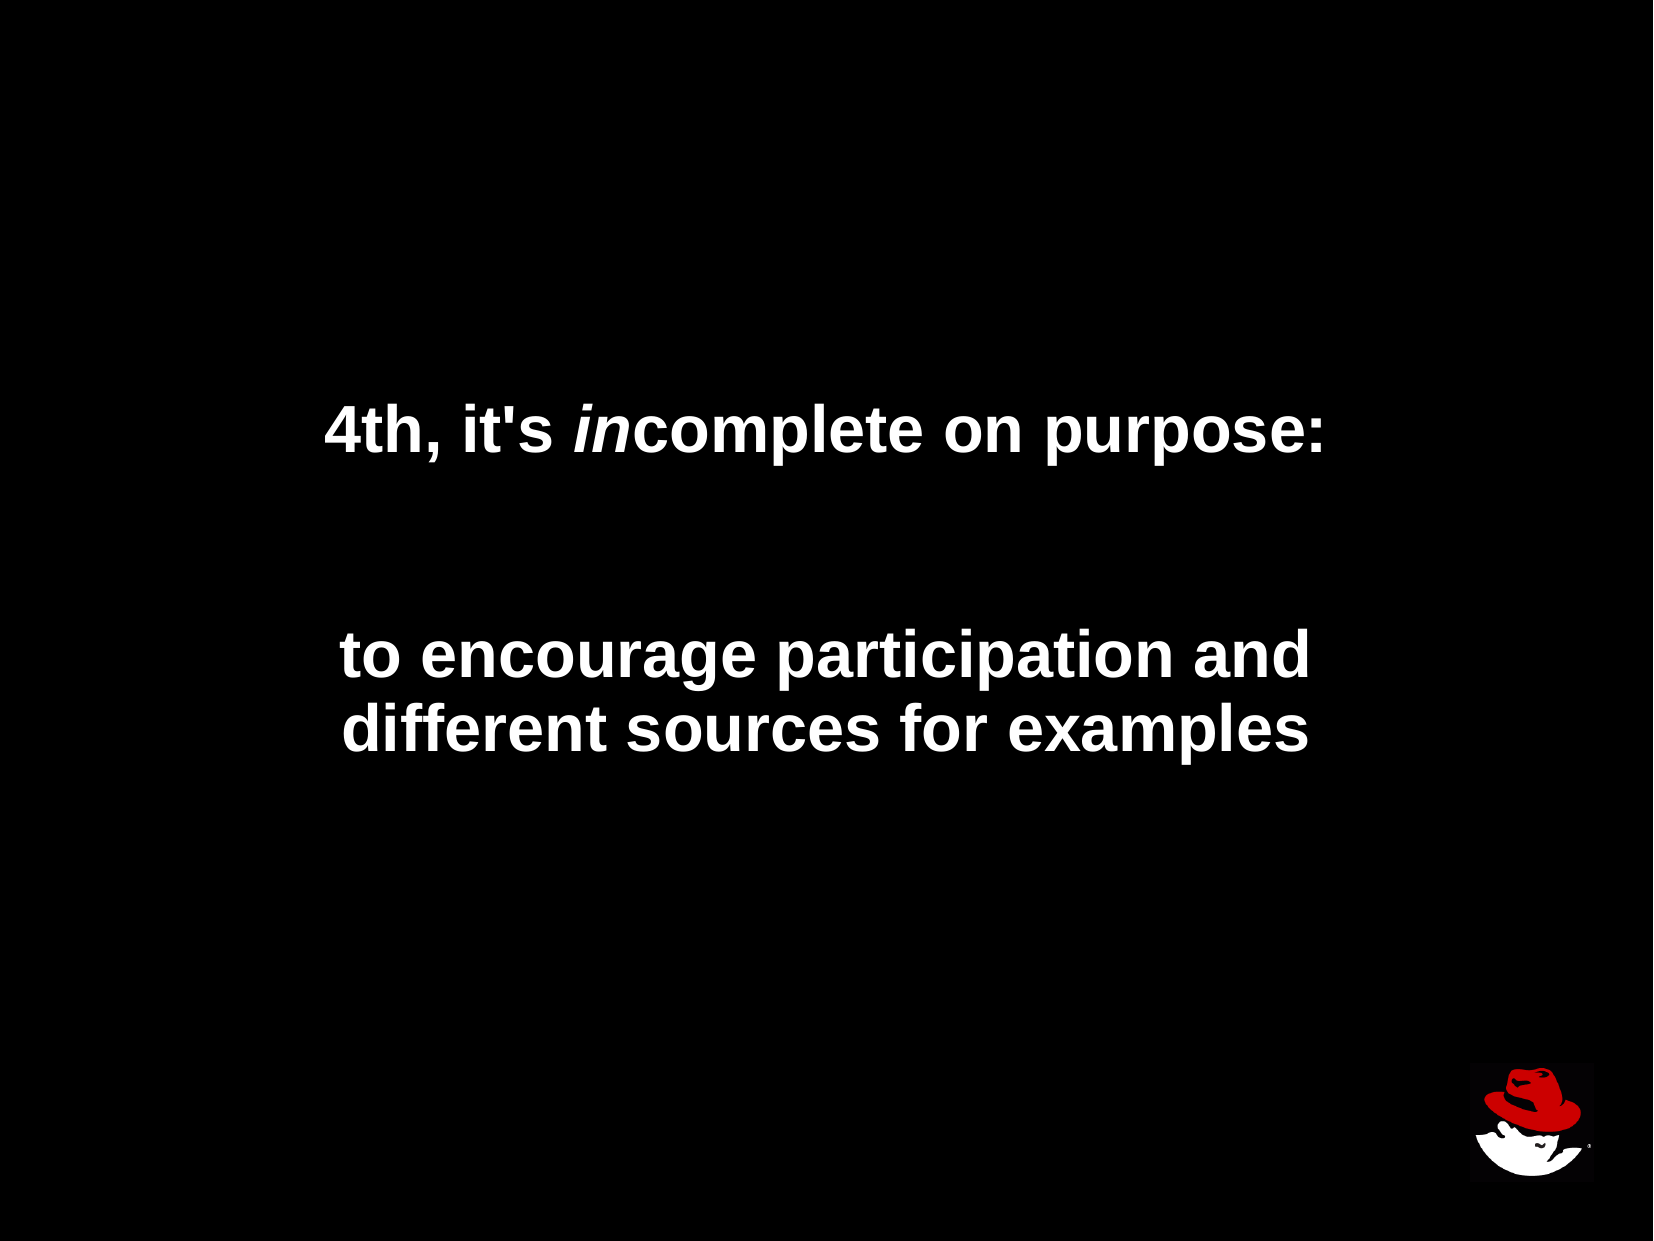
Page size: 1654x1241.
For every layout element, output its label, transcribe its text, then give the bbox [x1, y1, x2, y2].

subtitle 4th, it's incomplete on purpose: to encourage participation and different sources for examples [82, 49, 1571, 1109]
picture [1470, 1063, 1594, 1182]
